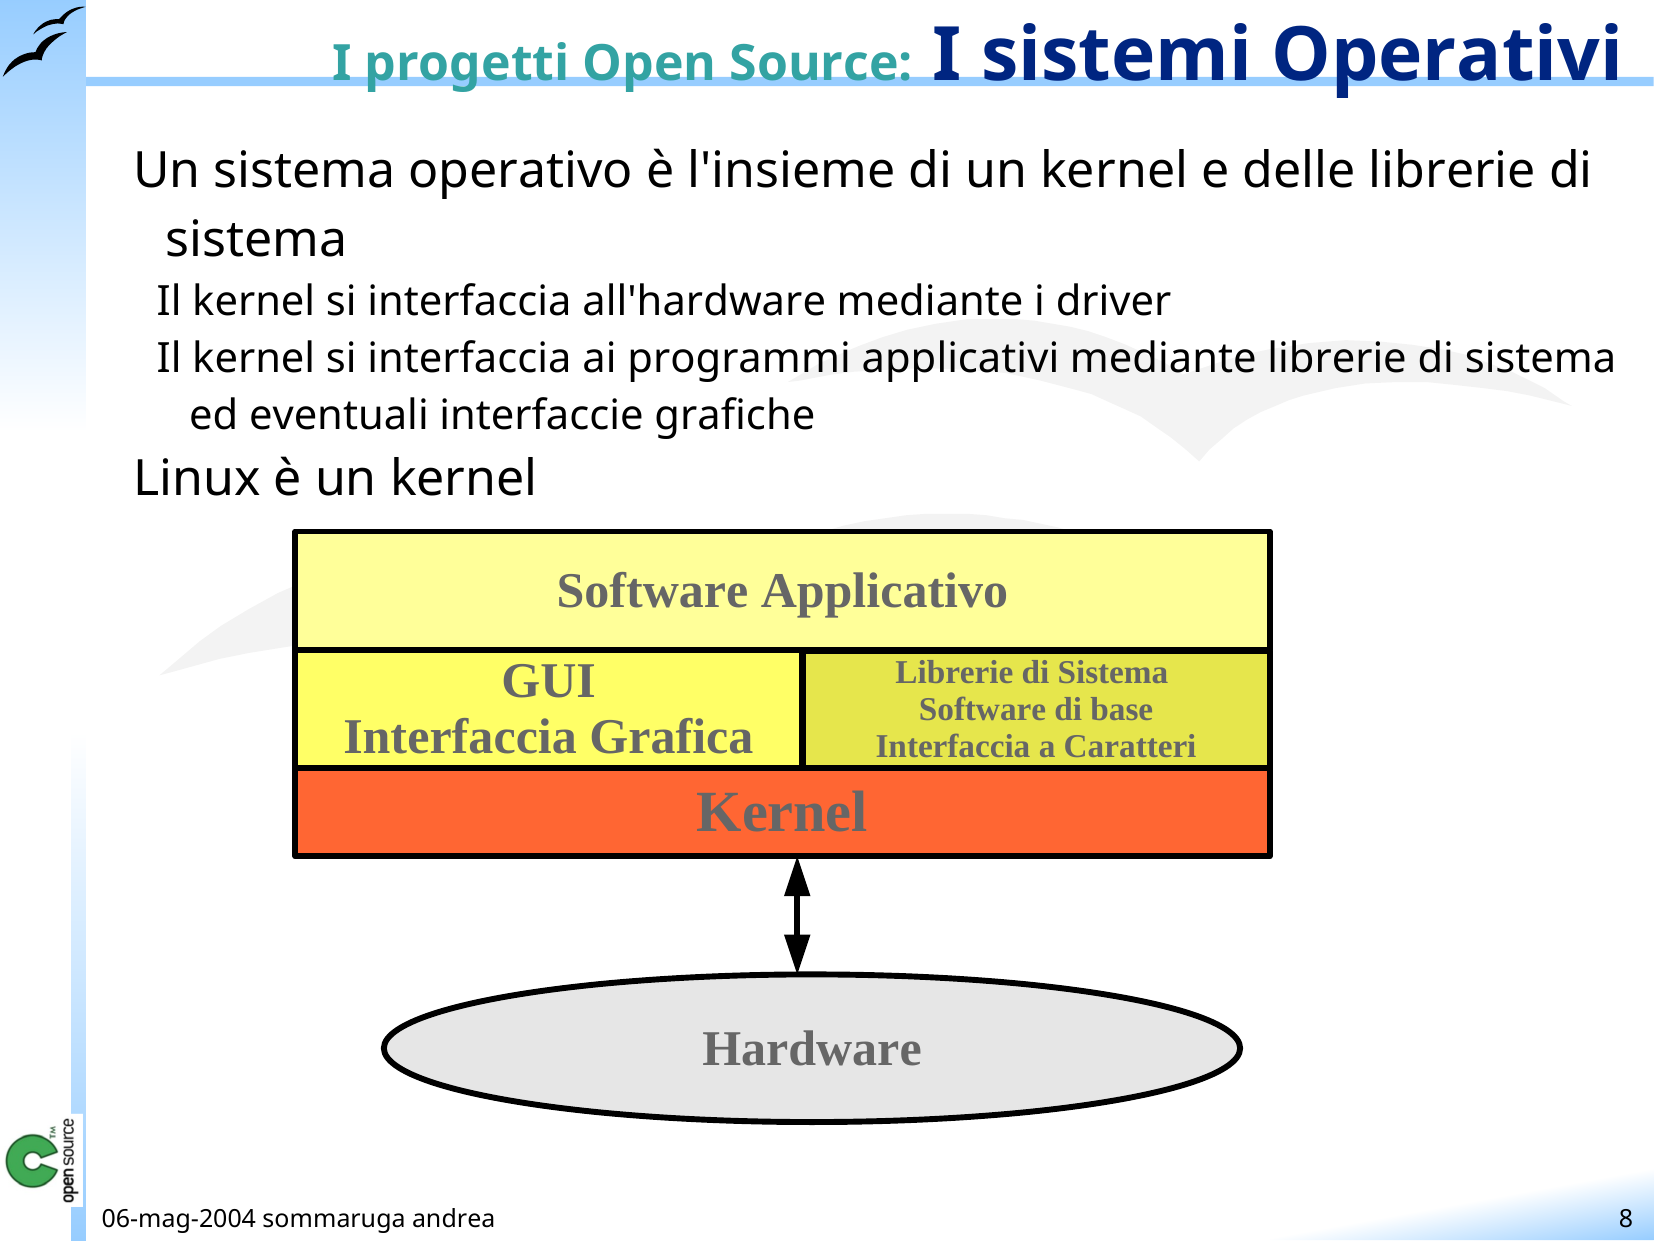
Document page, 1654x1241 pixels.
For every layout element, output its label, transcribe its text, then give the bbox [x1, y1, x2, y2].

text_box GUI Interfaccia Grafica [295, 649, 803, 767]
title I progetti Open Source: I sistemi Operativi [85, 0, 1654, 104]
text_box Librerie di Sistema Software di base Interfaccia a Caratteri [803, 650, 1270, 767]
text_box Software Applicativo [295, 531, 1270, 650]
text_box Hardware [383, 974, 1241, 1123]
list Un sistema operativo è l'insieme di un kernel e delle librerie di sistema Il kernel si interfaccia all'hardware mediante i driver Il kernel si interfaccia ai programmi applicativi mediante librerie di sistema ed eventuali interfaccie grafiche Linux è un kernel [85, 134, 1628, 1163]
text_box Kernel [295, 767, 1270, 857]
picture [1, 1115, 83, 1207]
